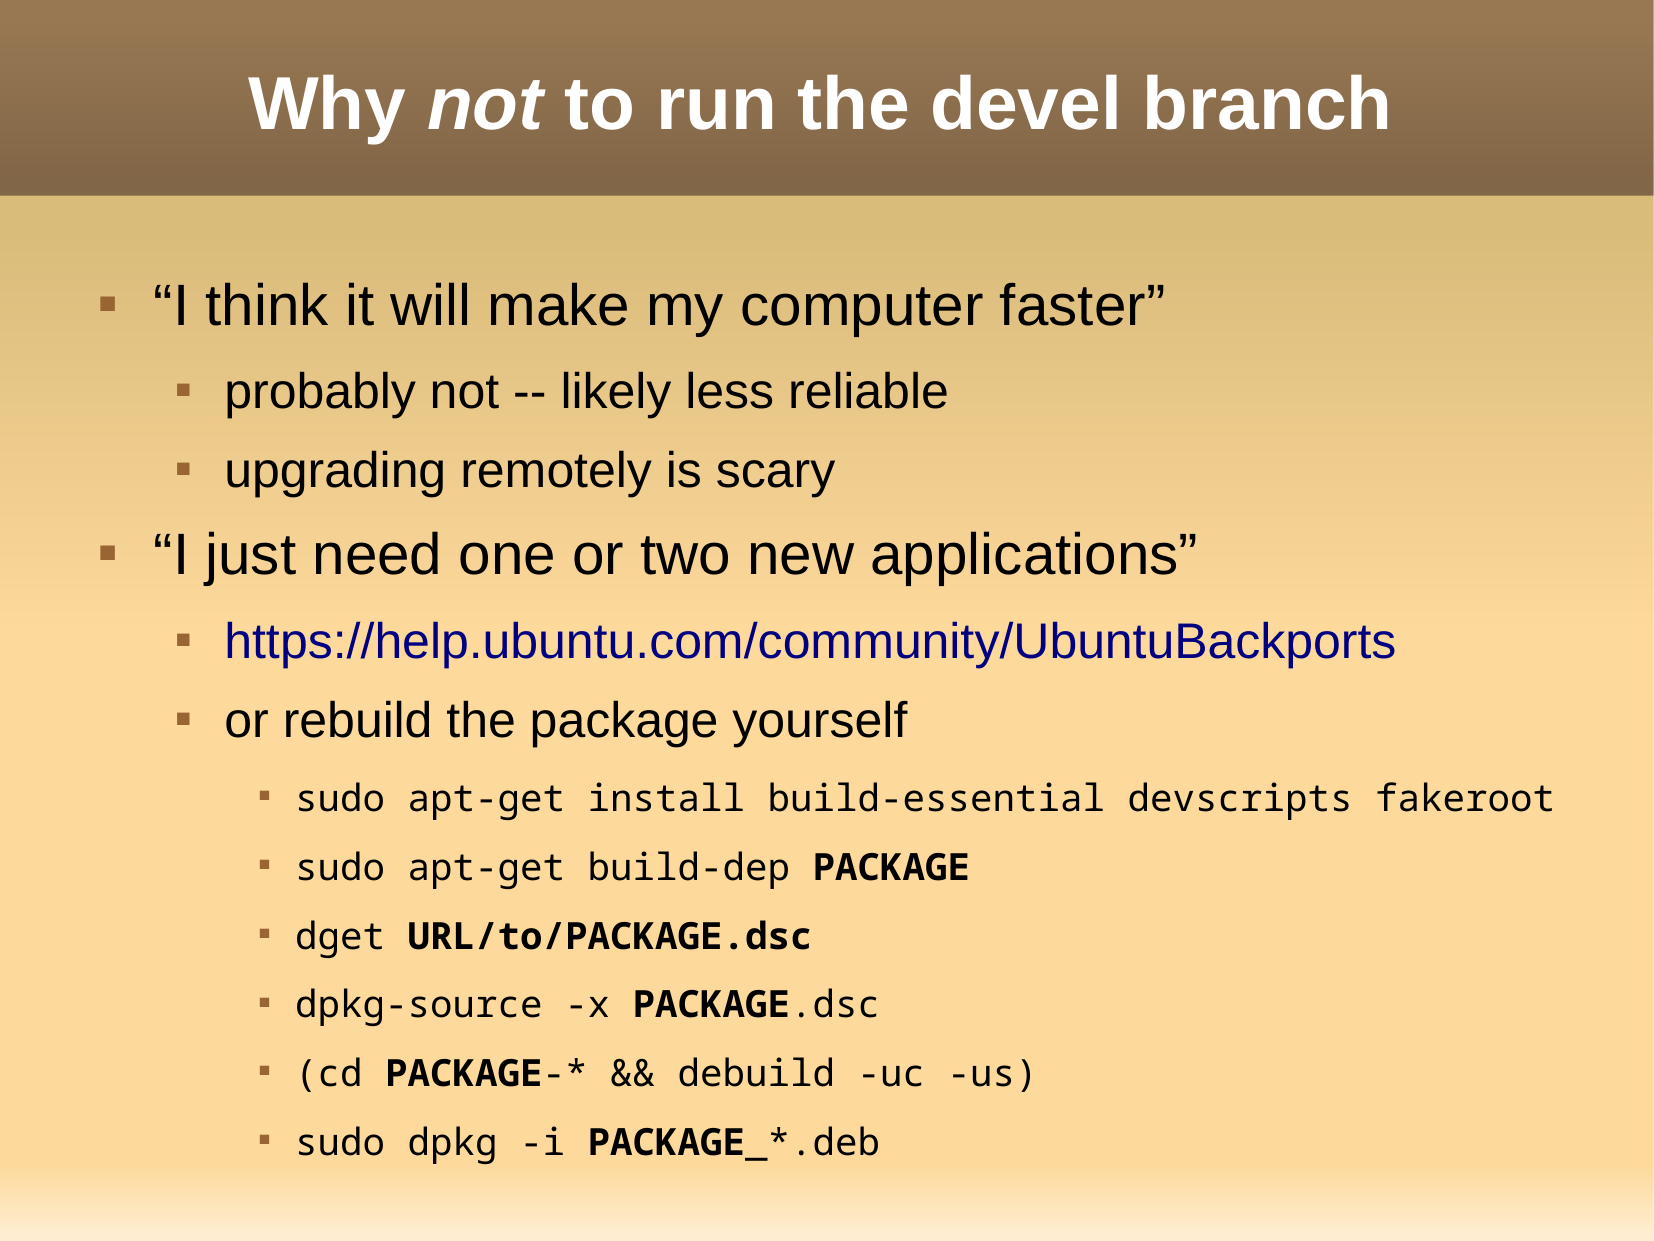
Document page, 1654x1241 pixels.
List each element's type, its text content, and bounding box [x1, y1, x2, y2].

list “I think it will make my computer faster” probably not -- likely less reliable upgrading remotely is scary “I just need one or two new applications” https://help.ubuntu.com/community/UbuntuBackports or rebuild the package yourself sudo apt-get install build-essential devscripts fakeroot sudo apt-get build-dep PACKAGE dget URL/to/PACKAGE.dsc dpkg-source -x PACKAGE.dsc (cd PACKAGE-* && debuild -uc -us) sudo dpkg -i PACKAGE_*.deb [82, 272, 1571, 1128]
title Why not to run the devel branch [76, 0, 1565, 208]
picture [0, 0, 1654, 1241]
